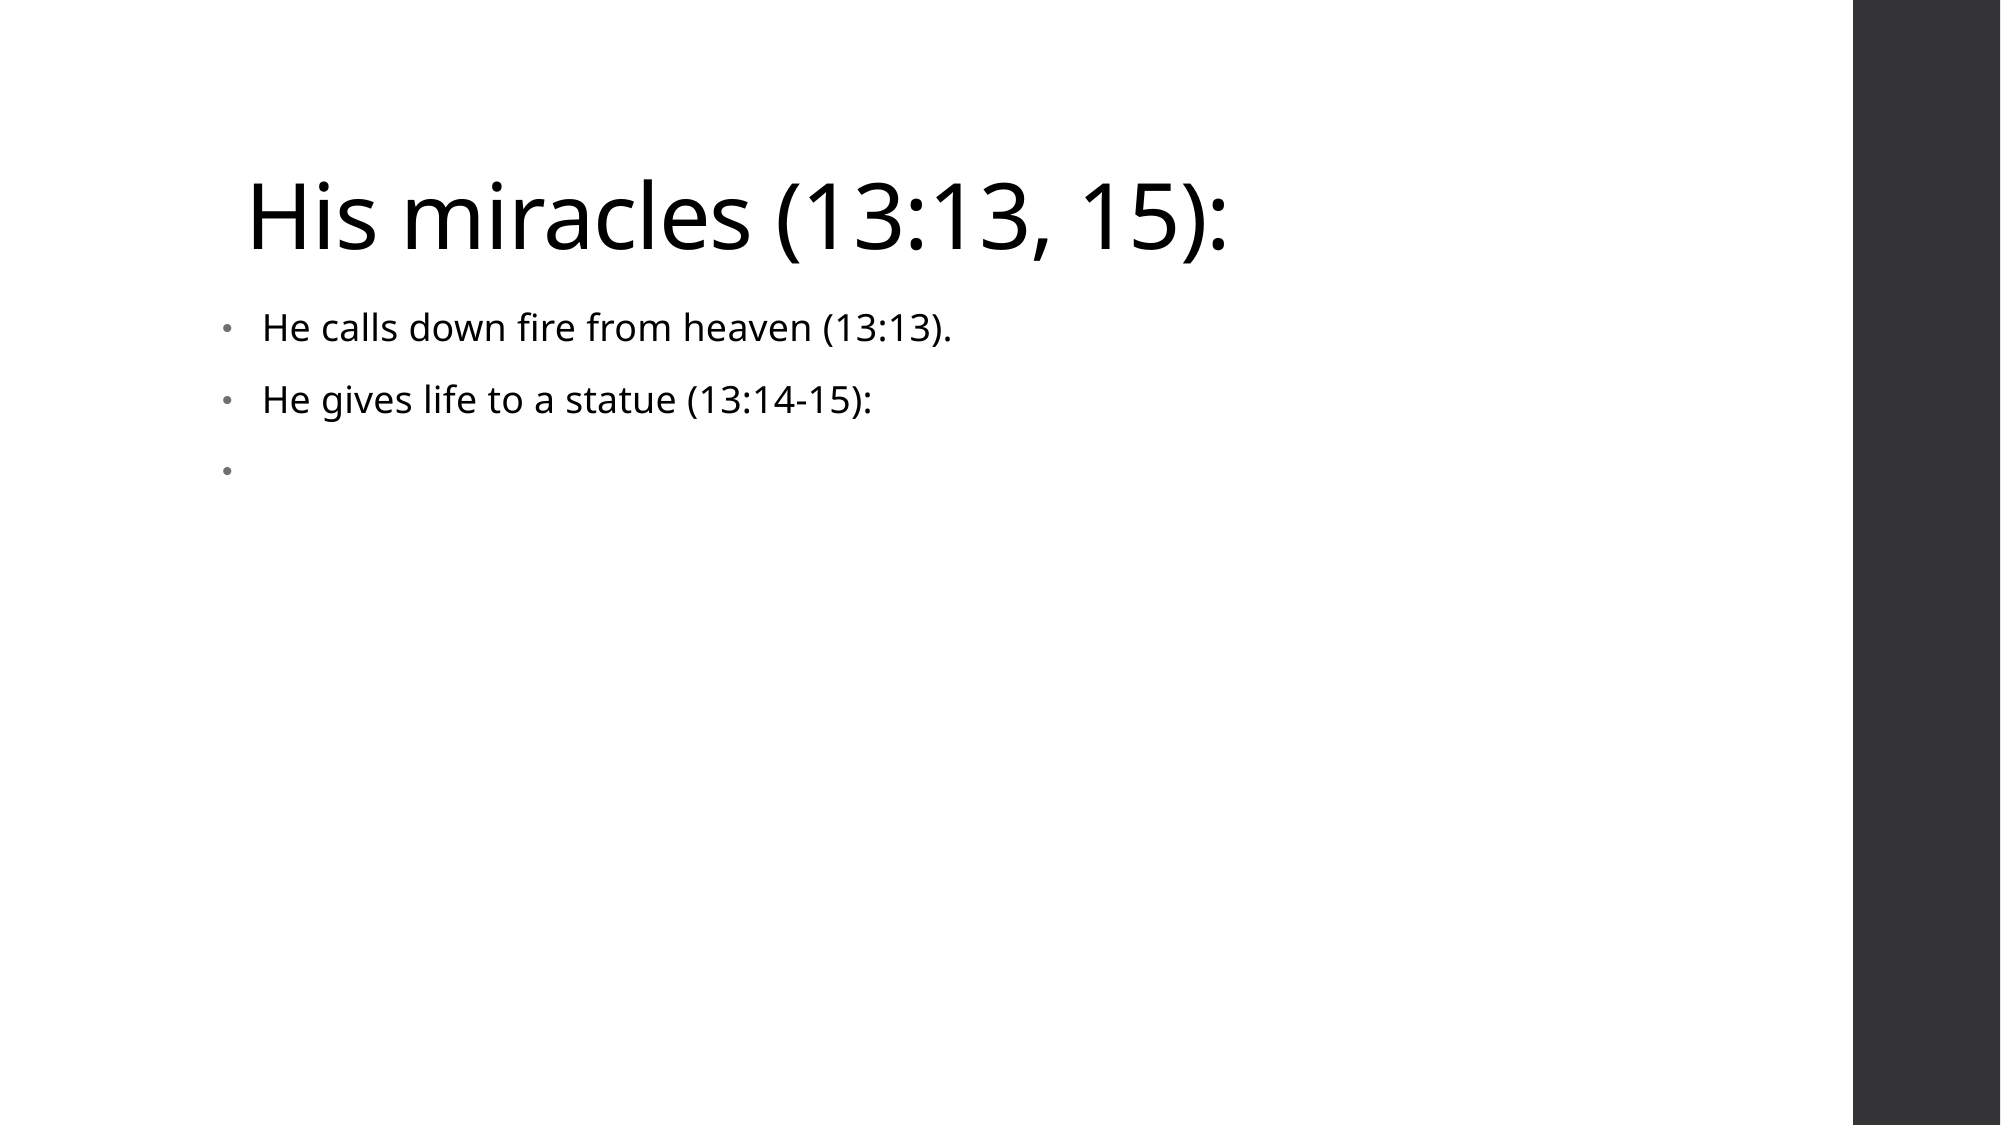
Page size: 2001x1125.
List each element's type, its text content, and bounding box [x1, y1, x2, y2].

title His miracles (13:13, 15): [206, 60, 1797, 278]
list He calls down fire from heaven (13:13). He gives life to a statue (13:14-15): [206, 299, 1617, 1014]
